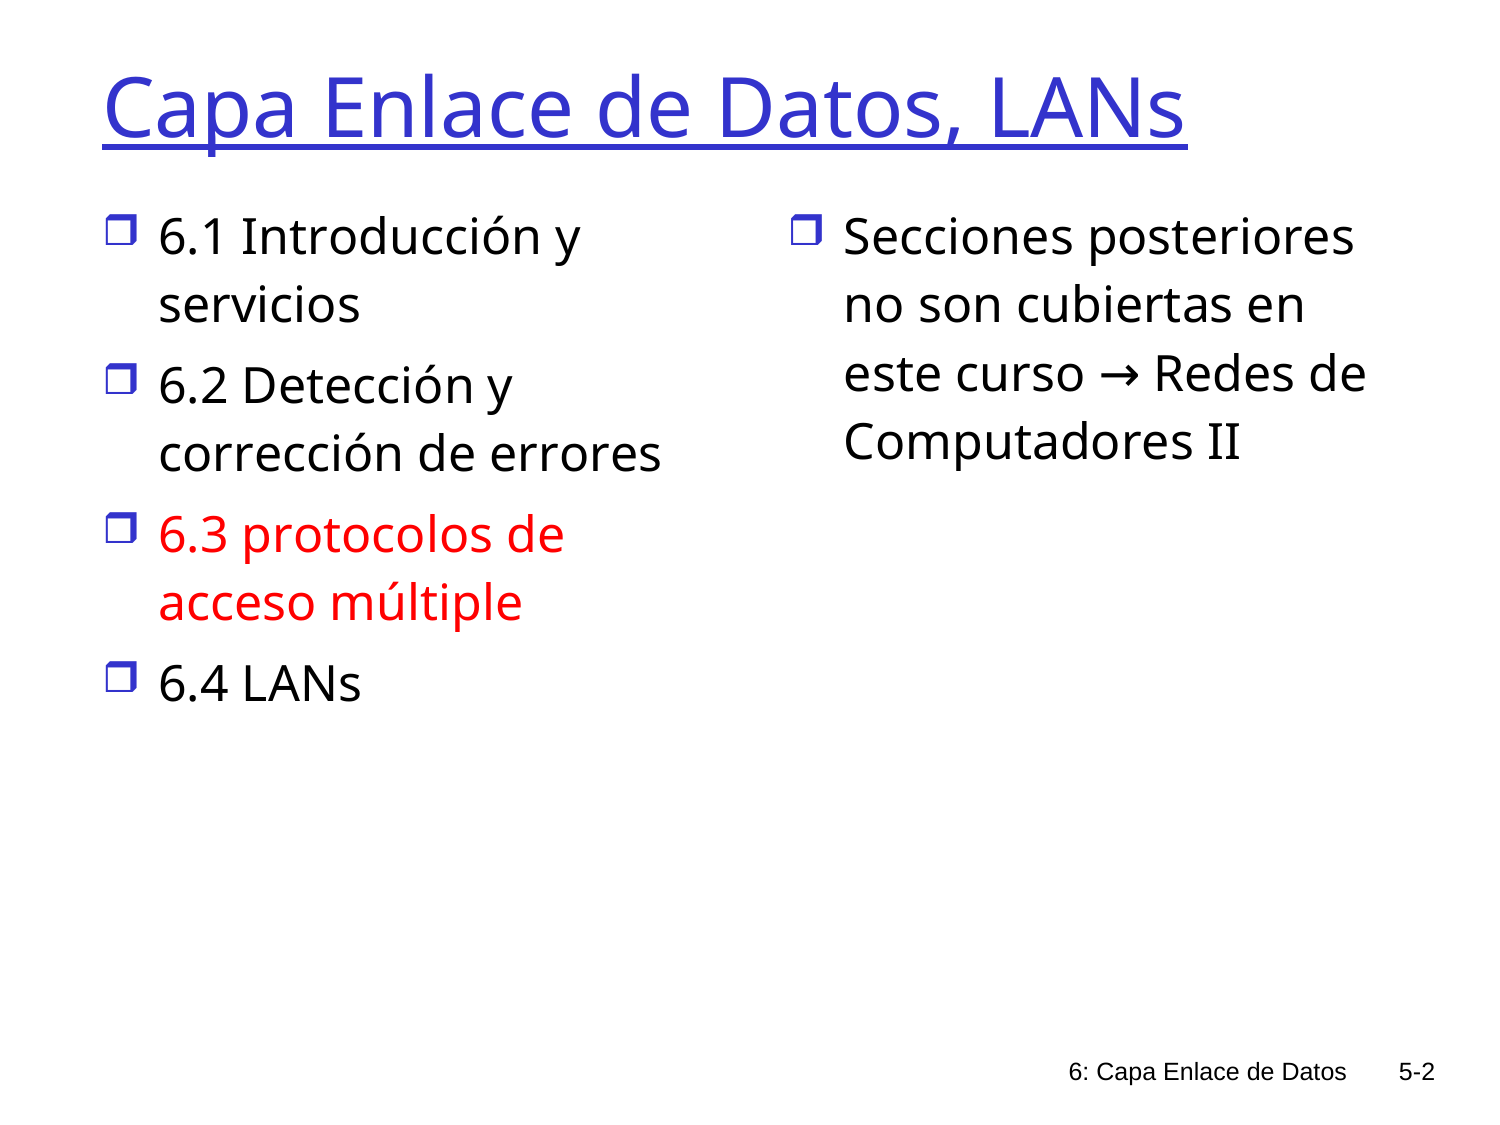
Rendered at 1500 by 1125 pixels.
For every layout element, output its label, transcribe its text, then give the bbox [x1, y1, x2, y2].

title Capa Enlace de Datos, LANs [87, 23, 1426, 188]
list 6.1 Introducción y servicios 6.2 Detección y corrección de errores 6.3 protocolos de acceso múltiple 6.4 LANs [87, 193, 741, 1035]
list Secciones posteriores no son cubiertas en este curso → Redes de Computadores II [772, 193, 1426, 1035]
